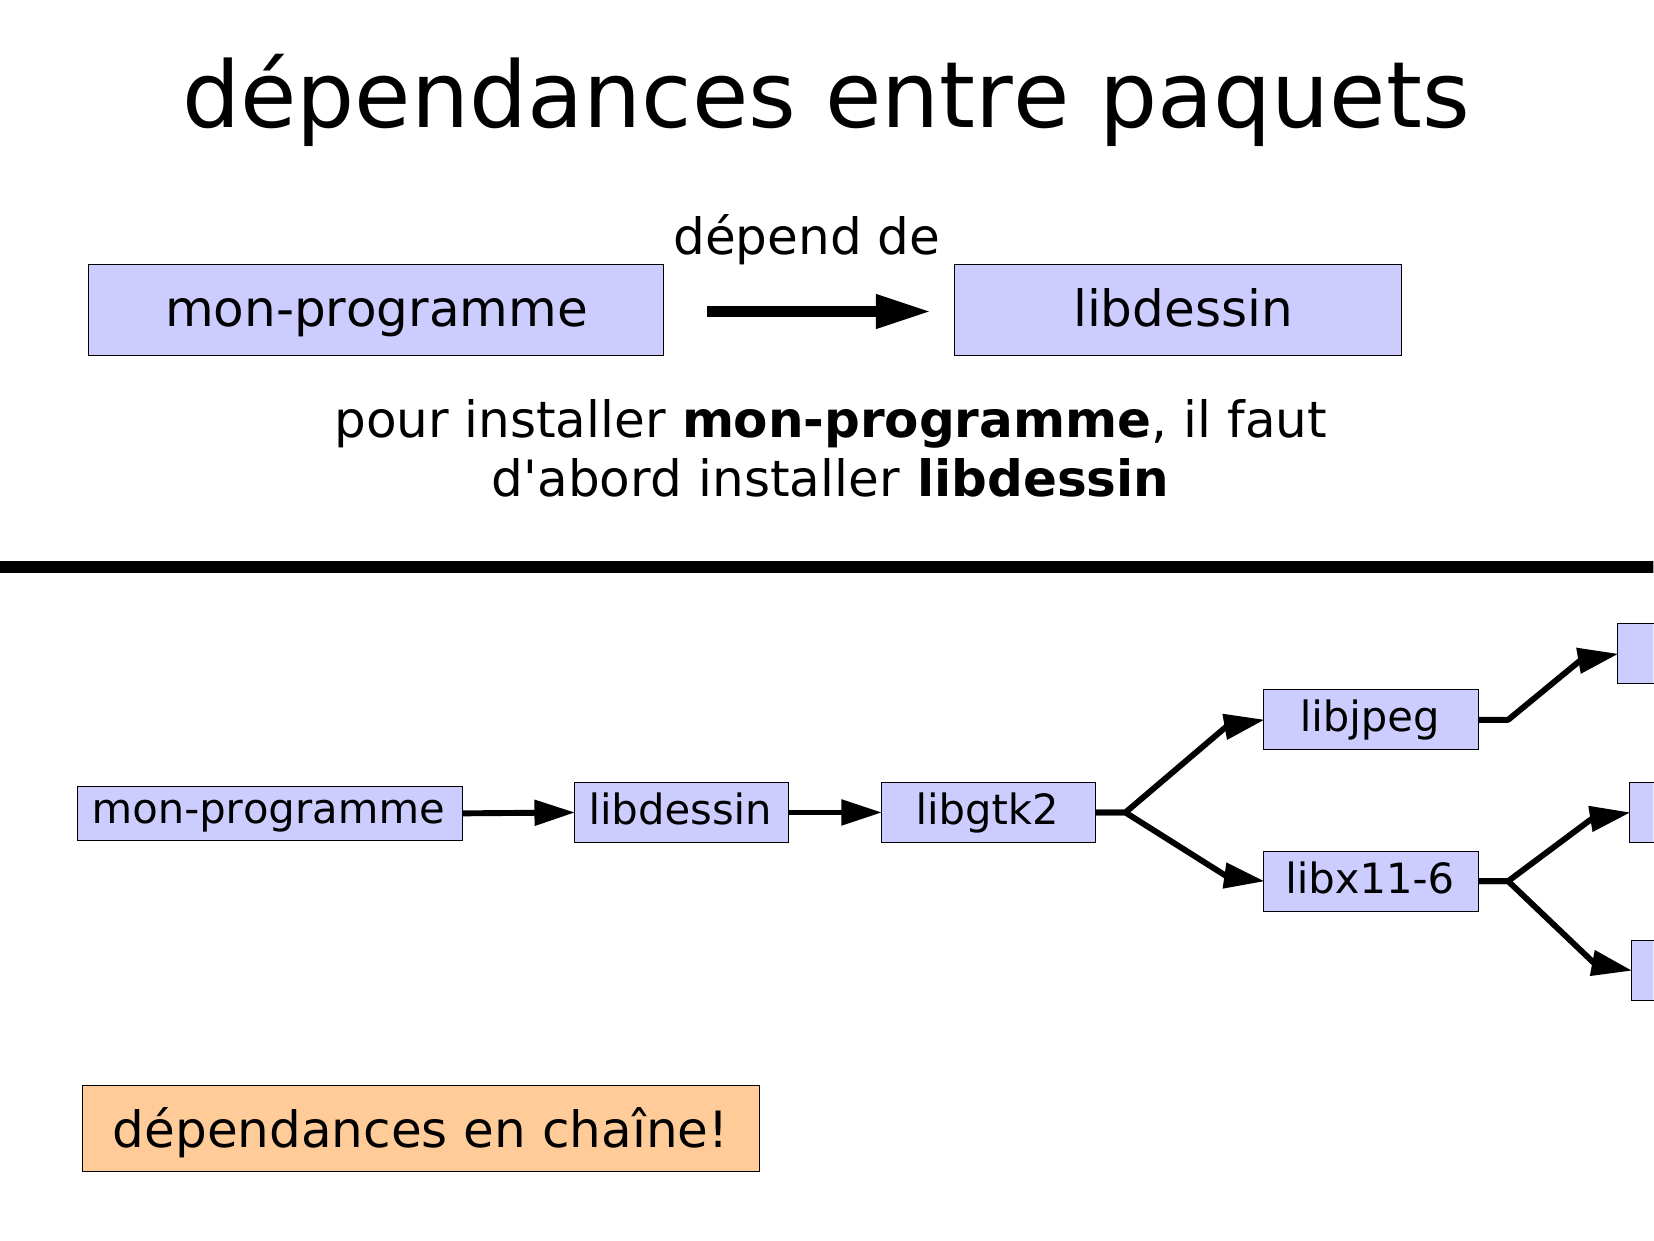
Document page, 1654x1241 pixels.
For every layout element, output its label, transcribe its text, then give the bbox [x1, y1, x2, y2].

text_box [77, 786, 463, 841]
text_box libdessin [588, 785, 772, 840]
text_box [1617, 623, 1654, 684]
text_box [1263, 689, 1479, 750]
text_box dépendances en chaîne! [112, 1100, 730, 1159]
text_box dépend de [673, 207, 941, 267]
text_box mon-programme [165, 279, 589, 339]
text_box [574, 782, 789, 843]
text_box [88, 264, 664, 356]
text_box libx11-6 [1285, 854, 1455, 908]
title dépendances entre paquets [136, 34, 1518, 158]
text_box [1631, 940, 1654, 1001]
text_box libgtk2 [915, 785, 1059, 840]
text_box mon-programme [91, 784, 446, 839]
text_box libjpeg [1299, 693, 1440, 747]
text_box [954, 264, 1402, 356]
text_box libdessin [1073, 279, 1294, 339]
text_box [1263, 851, 1479, 912]
text_box [881, 782, 1096, 843]
text_box [82, 1085, 760, 1172]
text_box [1629, 782, 1654, 843]
text_box pour installer mon-programme, il faut d'abord installer libdessin [313, 391, 1348, 508]
